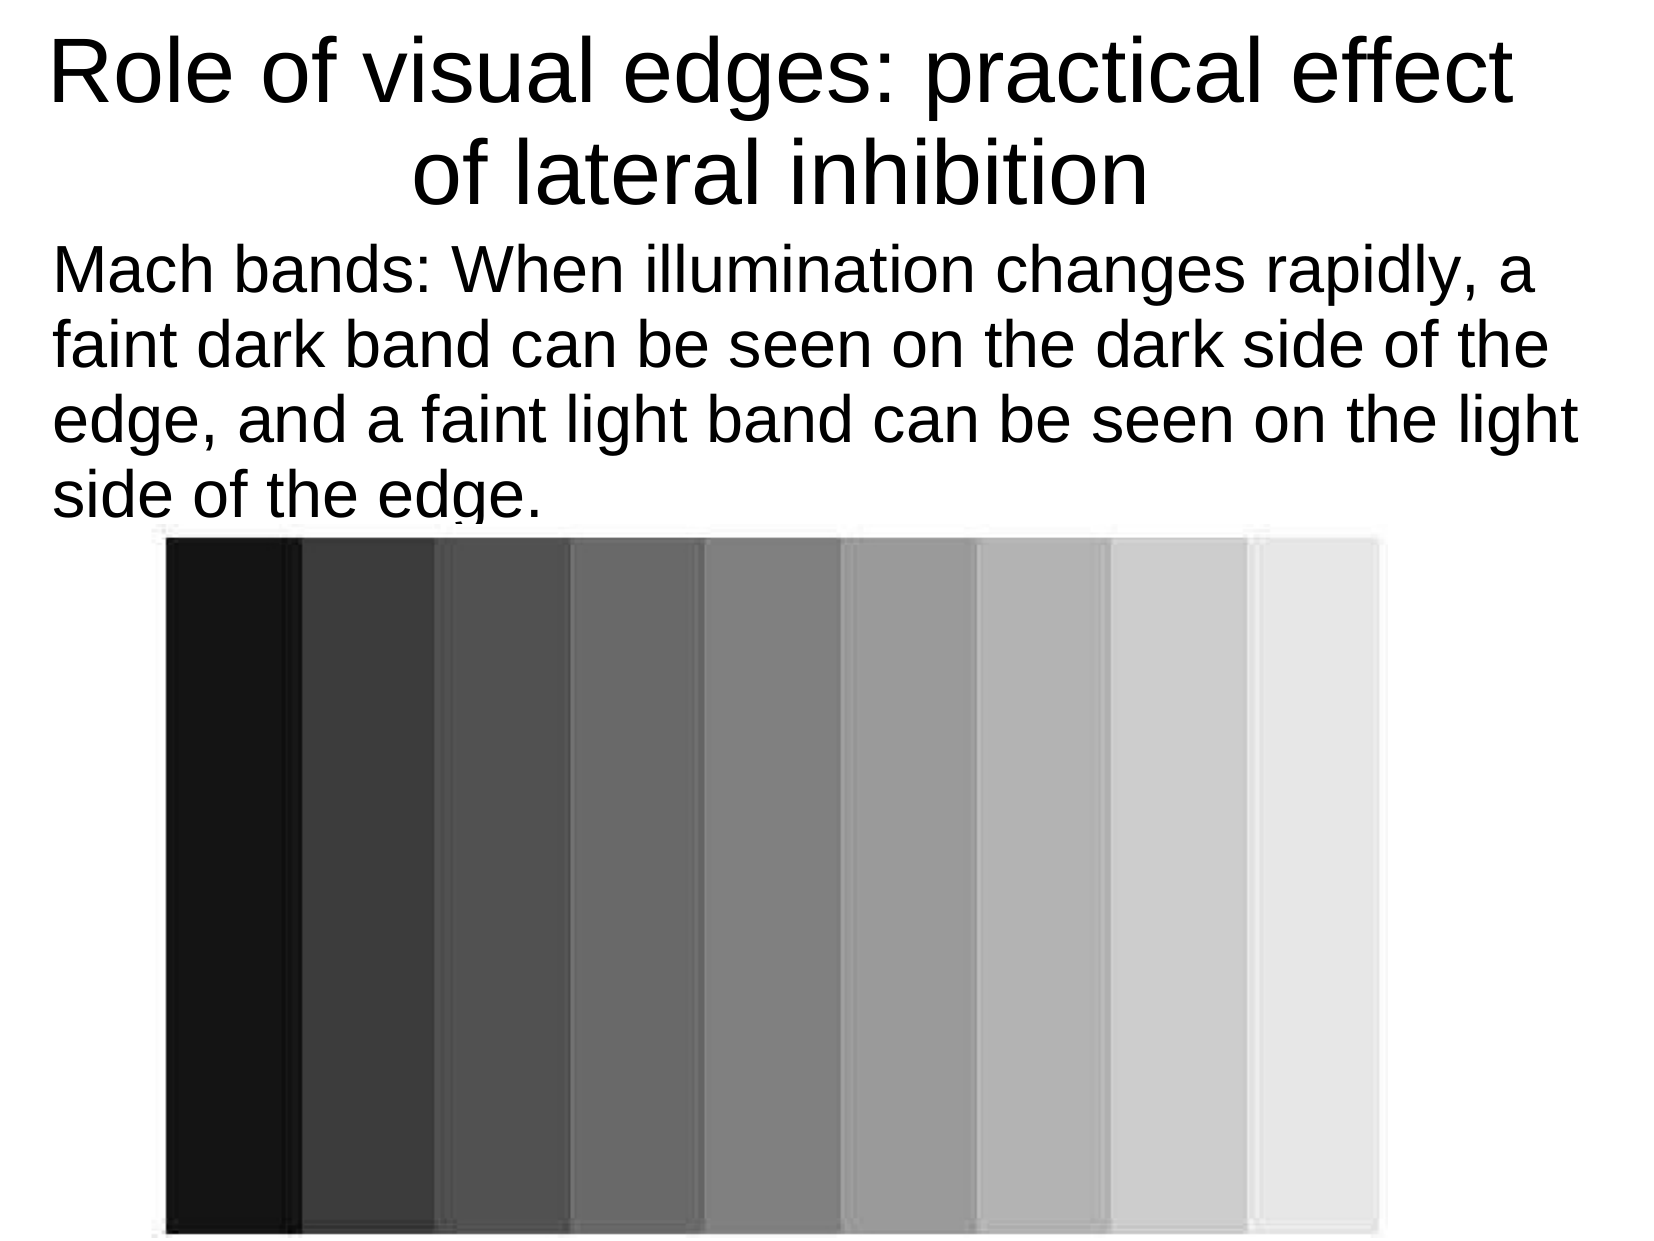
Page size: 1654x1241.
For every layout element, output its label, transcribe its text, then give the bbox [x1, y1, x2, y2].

picture [150, 524, 1388, 1238]
text_box Mach bands: When illumination changes rapidly, a faint dark band can be seen on the dark side of the edge, and a faint light band can be seen on the light side of the edge. [37, 225, 1613, 901]
title Role of visual edges: practical effect of lateral inhibition [37, 18, 1526, 225]
